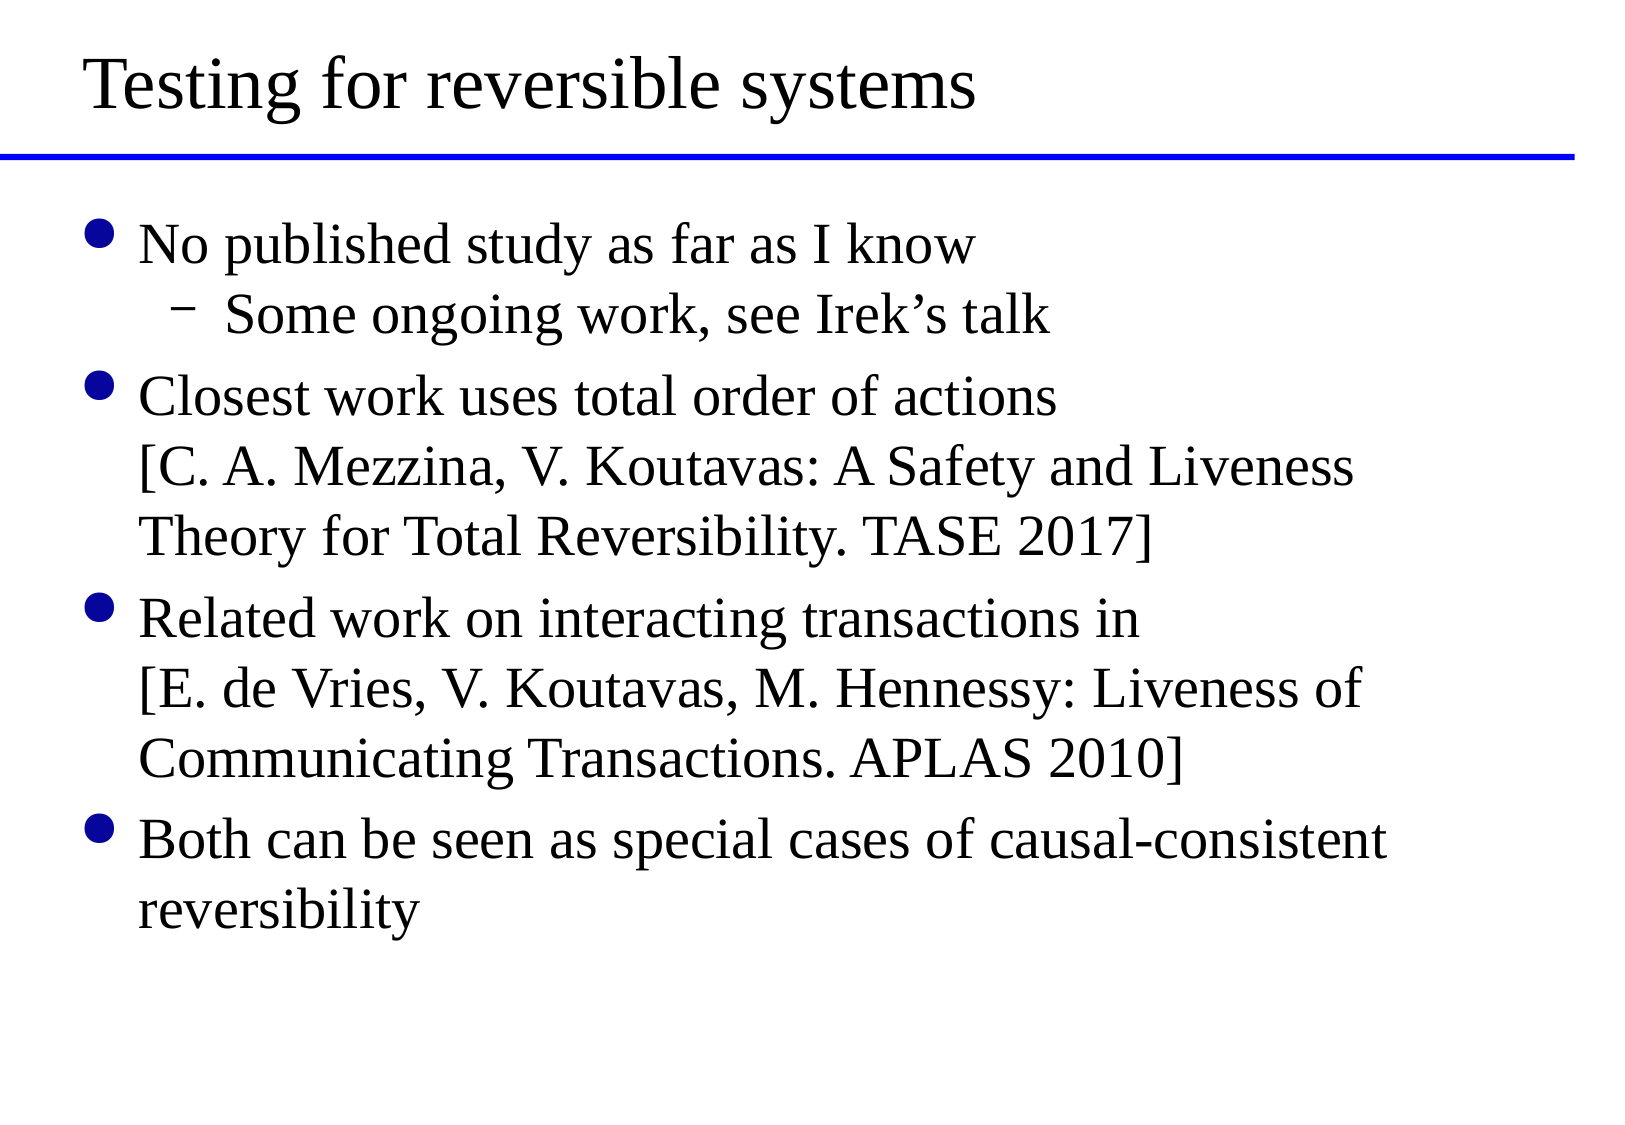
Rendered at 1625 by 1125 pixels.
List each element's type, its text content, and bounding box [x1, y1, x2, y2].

title Testing for reversible systems [67, 27, 1544, 131]
list No published study as far as I know Some ongoing work, see Irek’s talk Closest work uses total order of actions [C. A. Mezzina, V. Koutavas: A Safety and Liveness Theory for Total Reversibility. TASE 2017] Related work on interacting transactions in [E. de Vries, V. Koutavas, M. Hennessy: Liveness of Communicating Transactions. APLAS 2010] Both can be seen as special cases of causal-consistent reversibility [67, 198, 1478, 1061]
